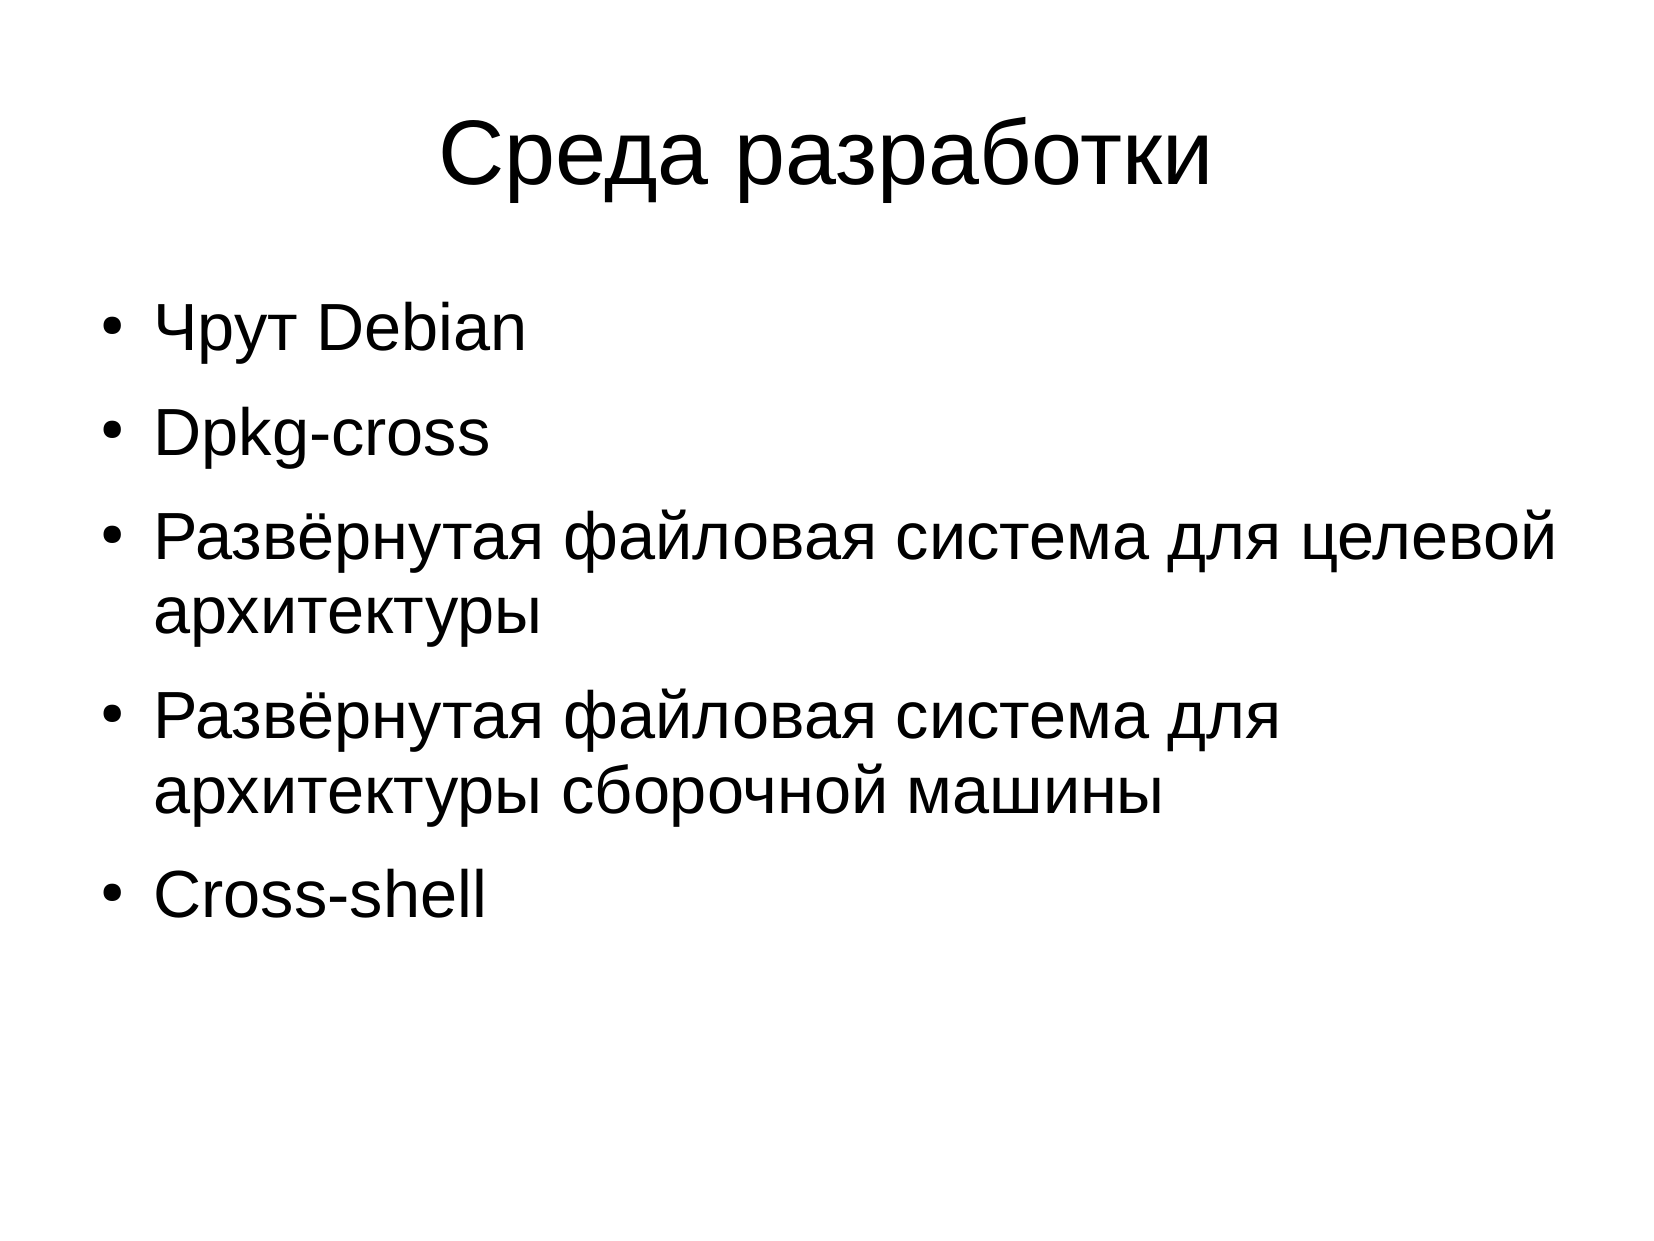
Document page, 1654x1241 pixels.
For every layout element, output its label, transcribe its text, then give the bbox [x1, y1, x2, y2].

title Среда разработки [82, 56, 1571, 250]
list Чрут Debian Dpkg-cross Развёрнутая файловая система для целевой архитектуры Развёрнутая файловая система для архитектуры сборочной машины Cross-shell [82, 290, 1571, 1109]
